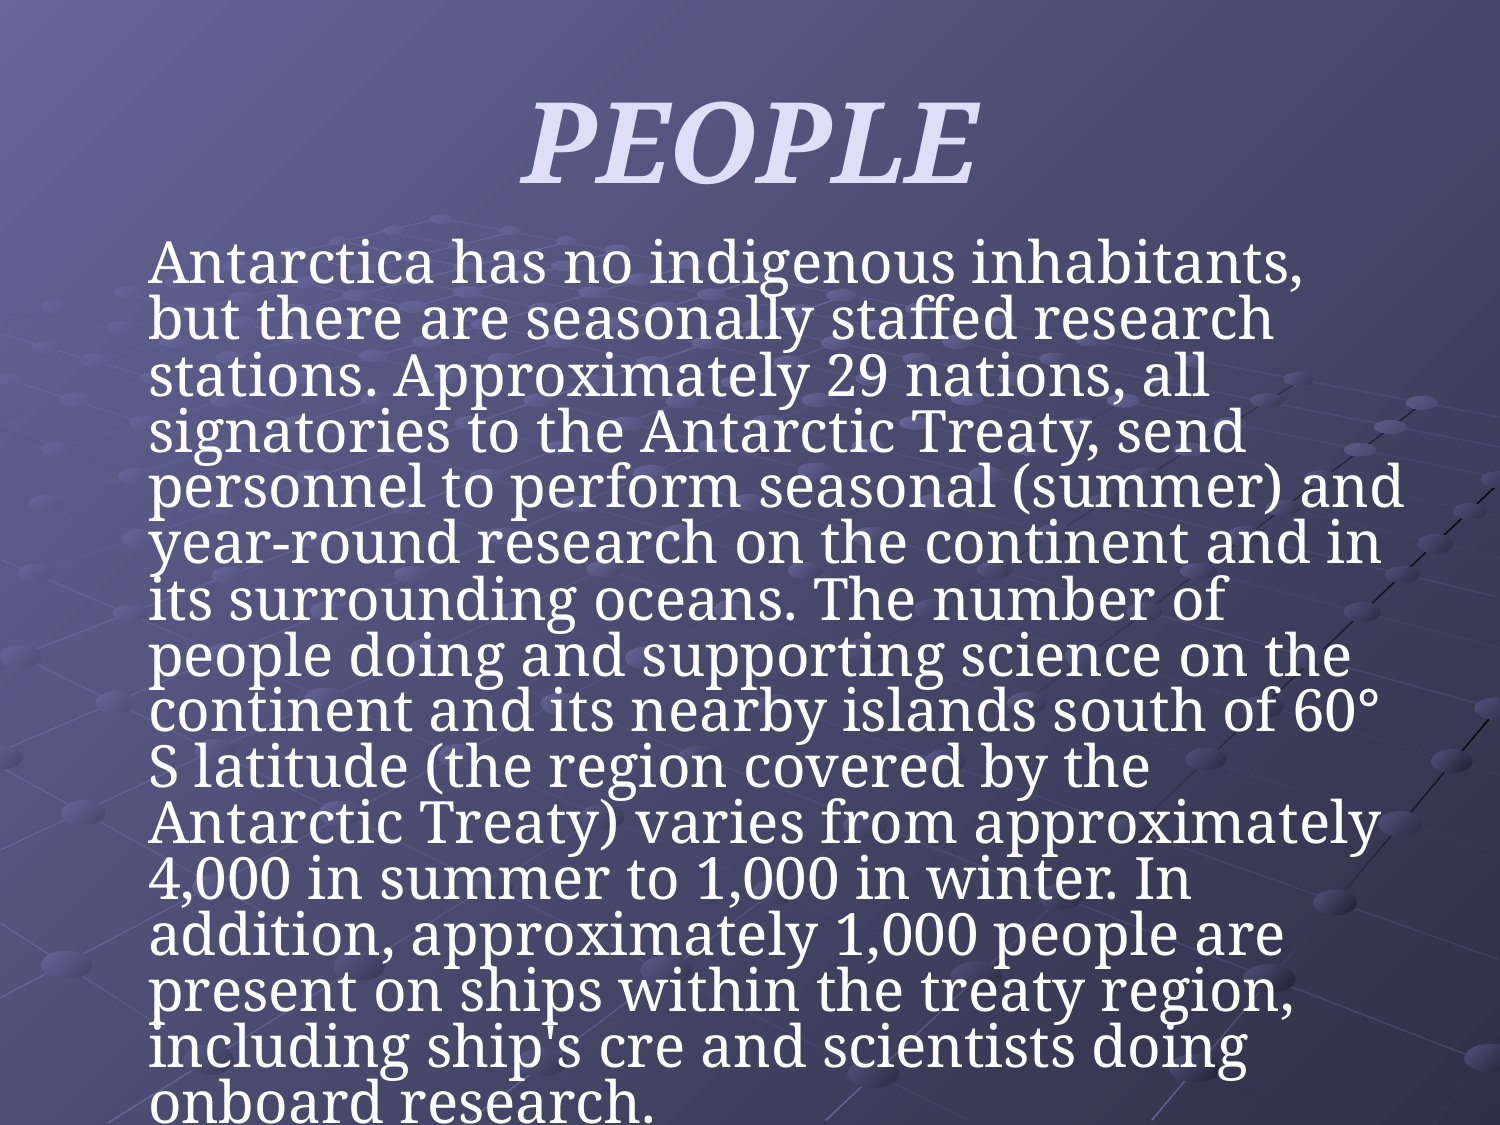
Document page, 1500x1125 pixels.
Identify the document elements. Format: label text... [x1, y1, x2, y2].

title PEOPLE [75, 45, 1425, 233]
list Antarctica has no indigenous inhabitants, but there are seasonally staffed research stations. Approximately 29 nations, all signatories to the Antarctic Treaty, send personnel to perform seasonal (summer) and year-round research on the continent and in its surrounding oceans. The number of people doing and supporting science on the continent and its nearby islands south of 60° S latitude (the region covered by the Antarctic Treaty) varies from approximately 4,000 in summer to 1,000 in winter. In addition, approximately 1,000 people are present on ships within the treaty region, including ship's cre and scientists doing onboard research. [76, 231, 1427, 1047]
